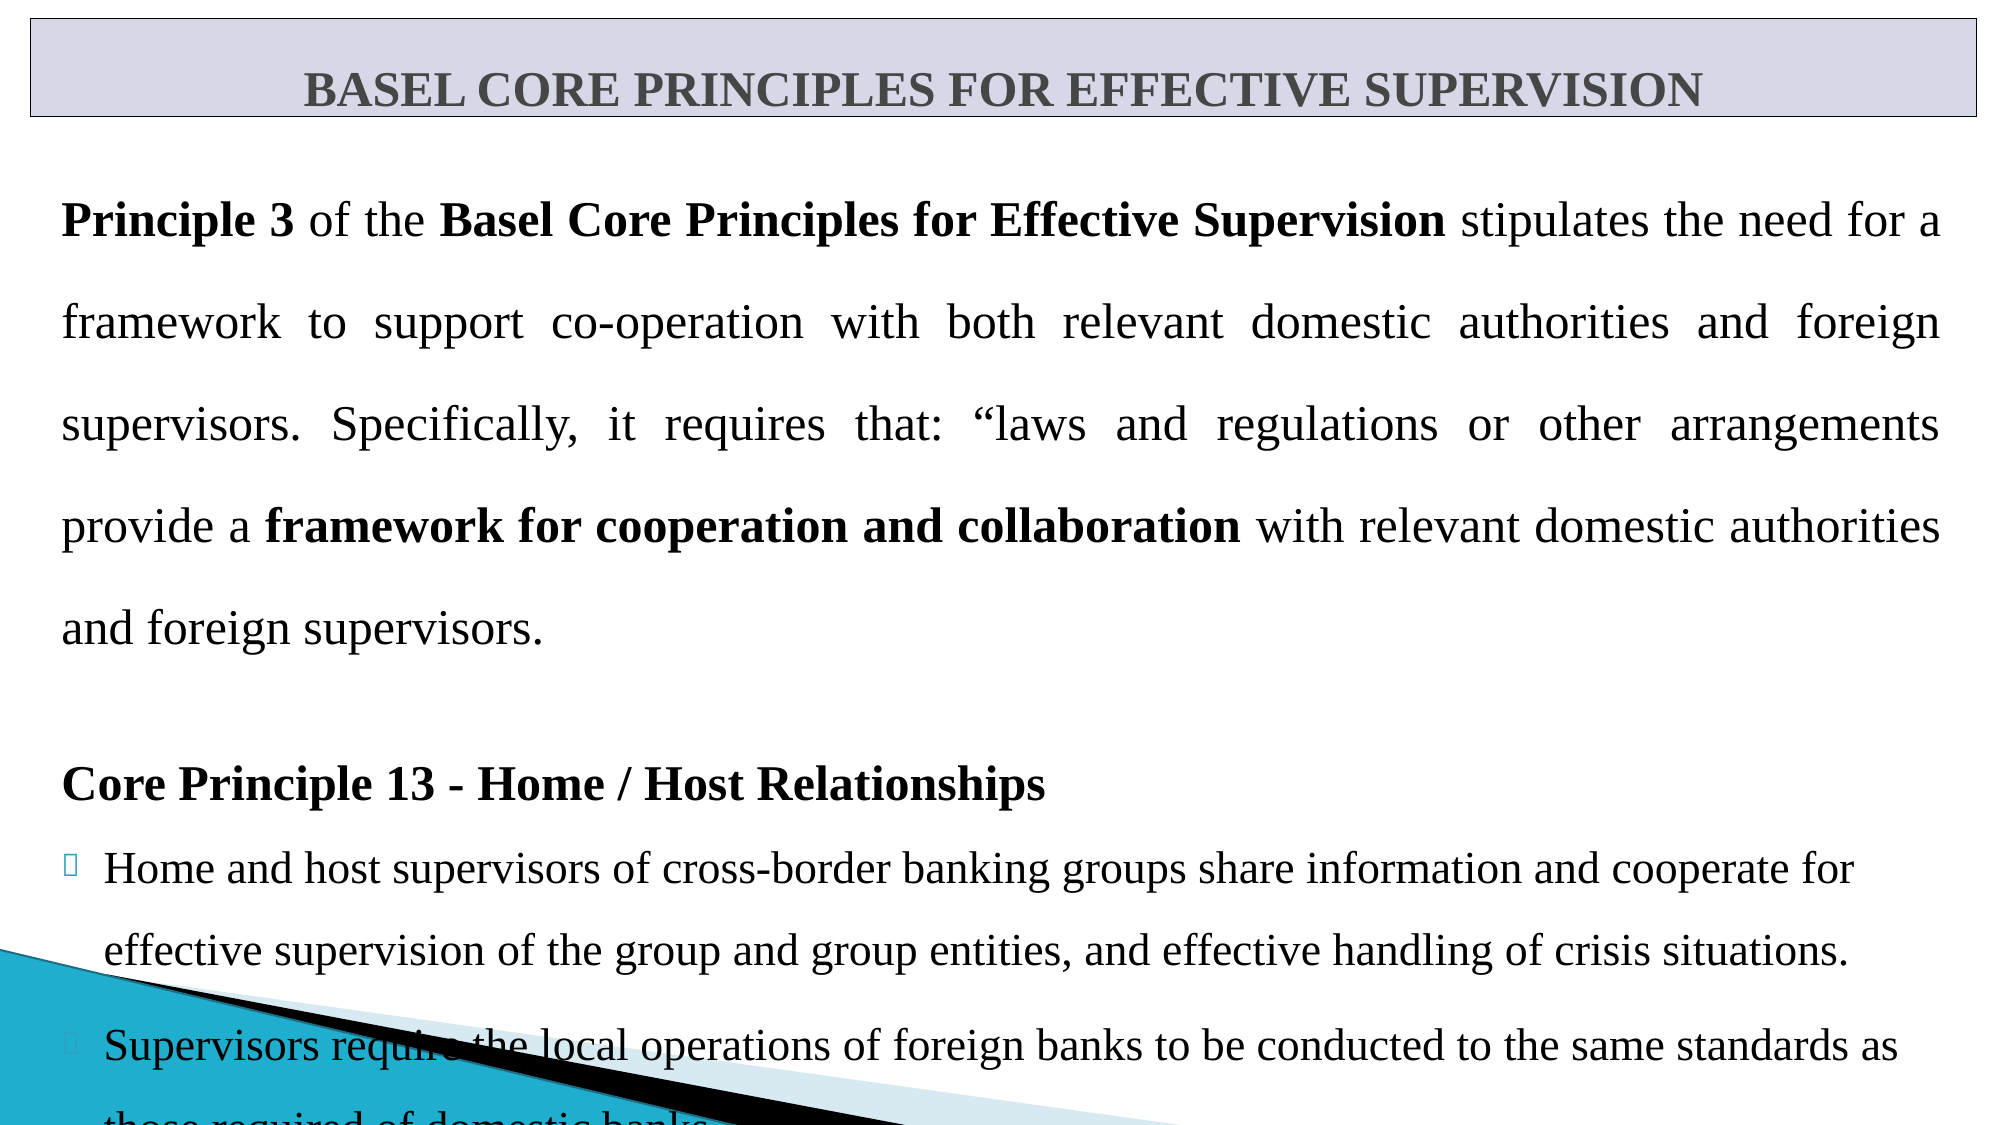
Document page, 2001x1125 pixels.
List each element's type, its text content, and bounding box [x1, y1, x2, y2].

list Principle 3 of the Basel Core Principles for Effective Supervision stipulates the need for a framework to support co-operation with both relevant domestic authorities and foreign supervisors. Specifically, it requires that: “laws and regulations or other arrangements provide a framework for cooperation and collaboration with relevant domestic authorities and foreign supervisors. Core Principle 13 - Home / Host Relationships Home and host supervisors of cross-border banking groups share information and cooperate for effective supervision of the group and group entities, and effective handling of crisis situations. Supervisors require the local operations of foreign banks to be conducted to the same standards as those required of domestic banks. Provides guidance on information sharing, roles and responsibilities of home/host supervisors. Type of information (reports, templates); to whom (communication hierarchy); how (formal vs informal channels); and Frequency. [28, 136, 1957, 1125]
title BASEL CORE PRINCIPLES FOR EFFECTIVE SUPERVISION [30, 18, 1977, 117]
